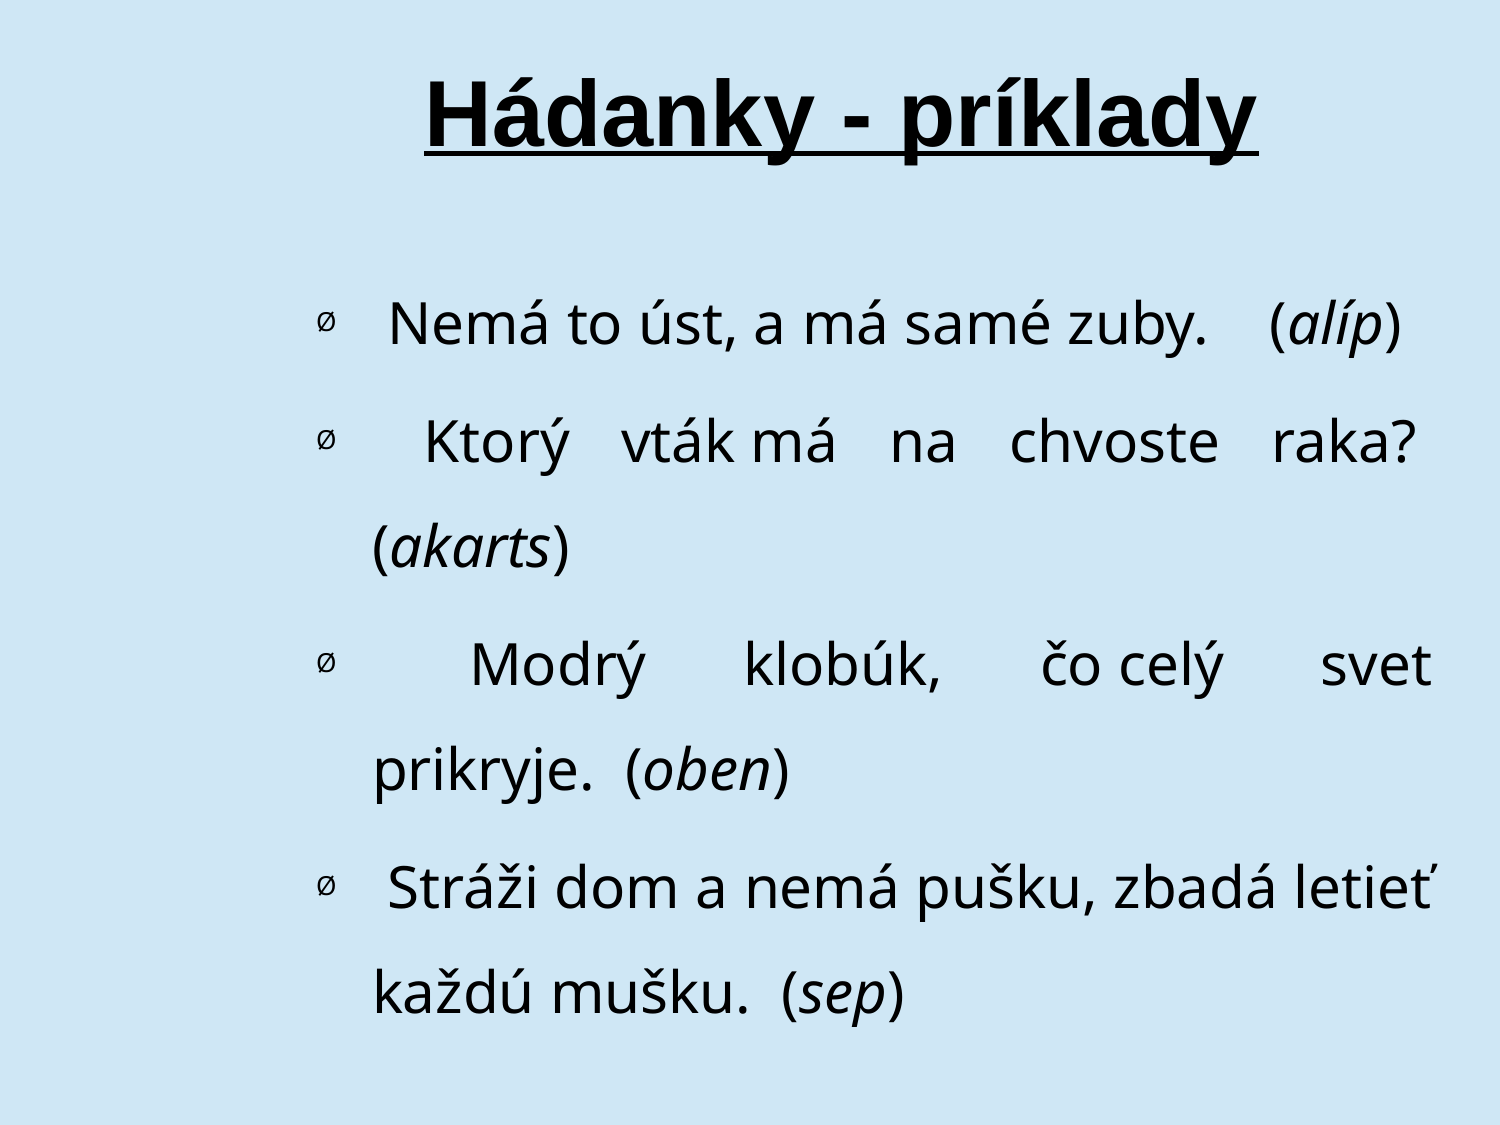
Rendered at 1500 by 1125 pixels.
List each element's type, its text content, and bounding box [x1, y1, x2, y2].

title Hádanky - príklady [183, 45, 1500, 233]
list Nemá to úst, a má samé zuby. (alíp) Ktorý vták má na chvoste raka? (akarts) Modrý klobúk, čo celý svet prikryje. (oben) Stráži dom a nemá pušku, zbadá letieť každú mušku. (sep) [301, 243, 1447, 1071]
